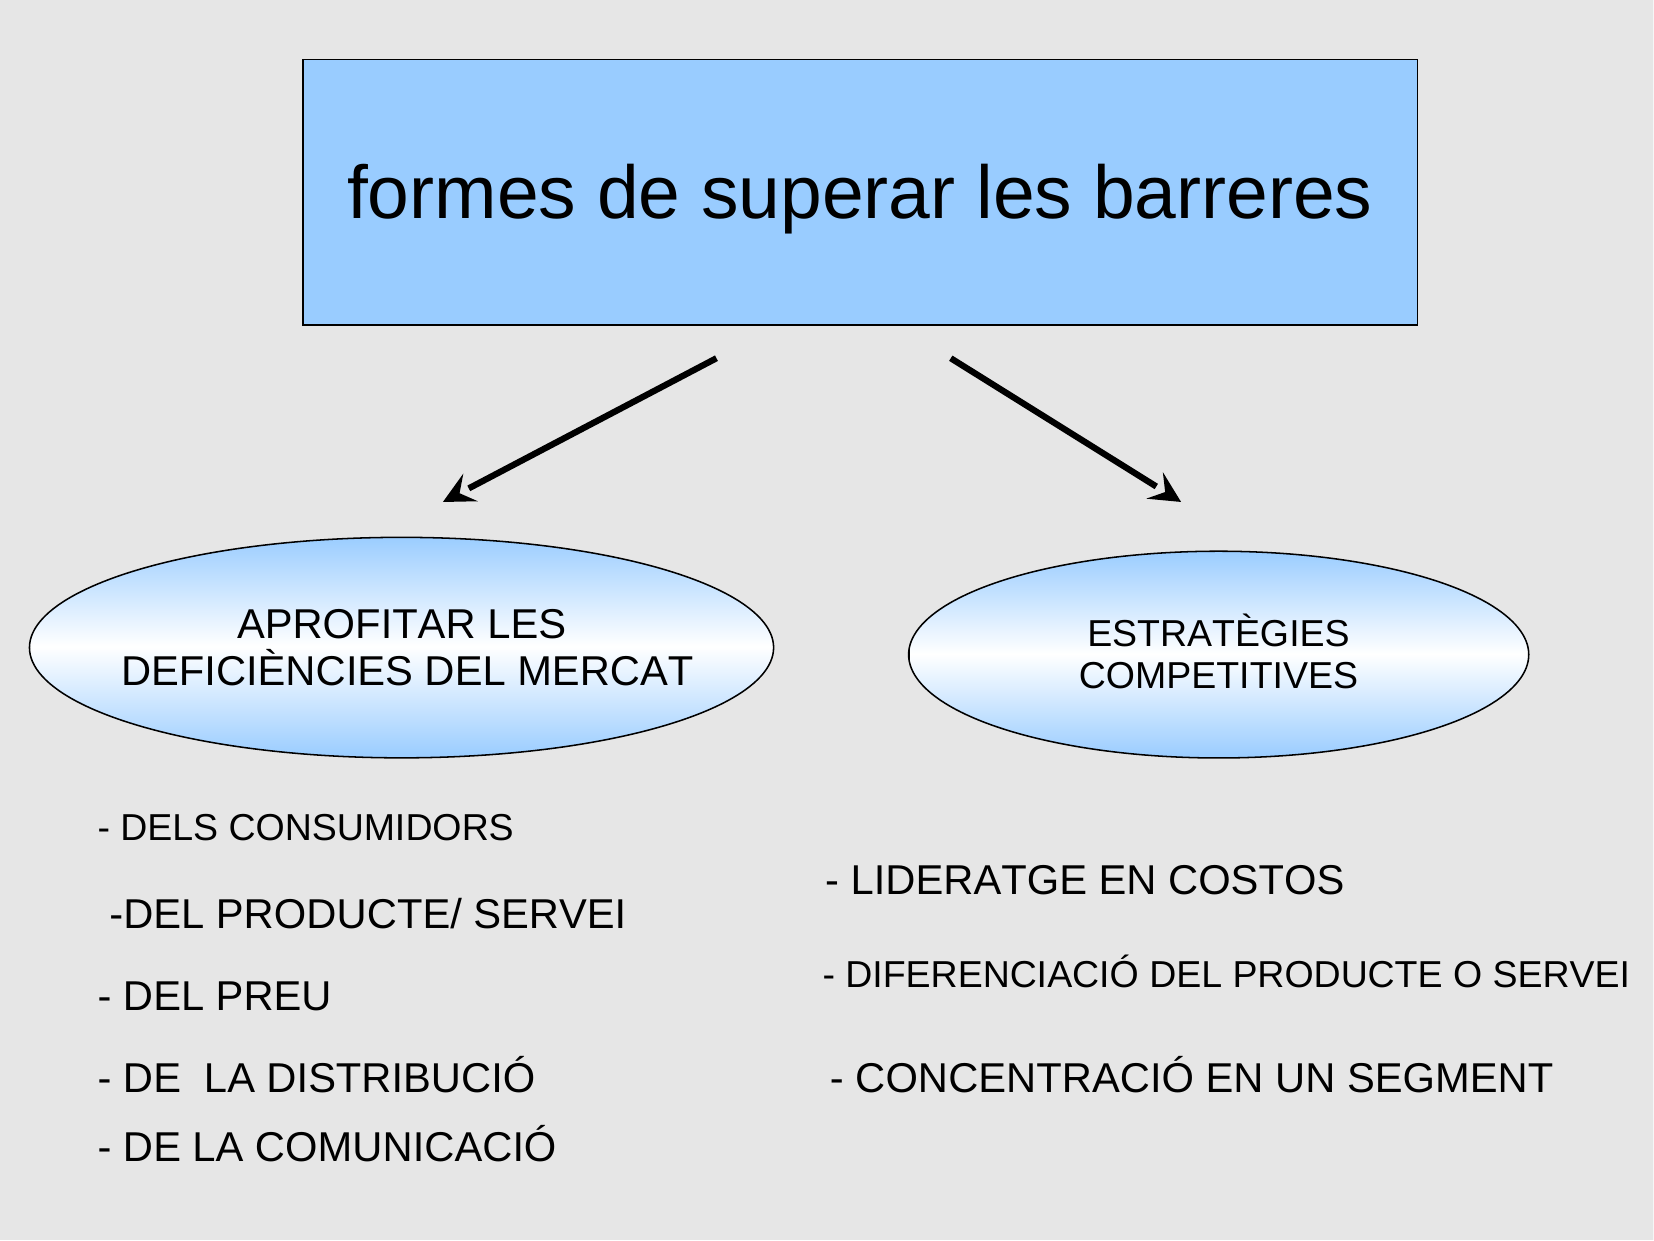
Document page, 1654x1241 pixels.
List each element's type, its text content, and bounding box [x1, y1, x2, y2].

text_box - DELS CONSUMIDORS [82, 799, 731, 857]
text_box - DE LA DISTRIBUCIÓ [82, 1047, 731, 1110]
text_box - LIDERATGE EN COSTOS [733, 849, 1437, 912]
text_box ESTRATÈGIES COMPETITIVES [908, 551, 1529, 758]
title formes de superar les barreres [303, 59, 1418, 325]
text_box - DIFERENCIACIÓ DEL PRODUCTE O SERVEI [797, 945, 1652, 1004]
text_box - DE LA COMUNICACIÓ [82, 1116, 731, 1179]
text_box APROFITAR LES DEFICIÈNCIES DEL MERCAT [29, 537, 774, 758]
text_box - CONCENTRACIÓ EN UN SEGMENT [814, 1047, 1628, 1110]
text_box - DEL PREU [82, 964, 896, 1027]
text_box -DEL PRODUCTE/ SERVEI [0, 883, 796, 946]
